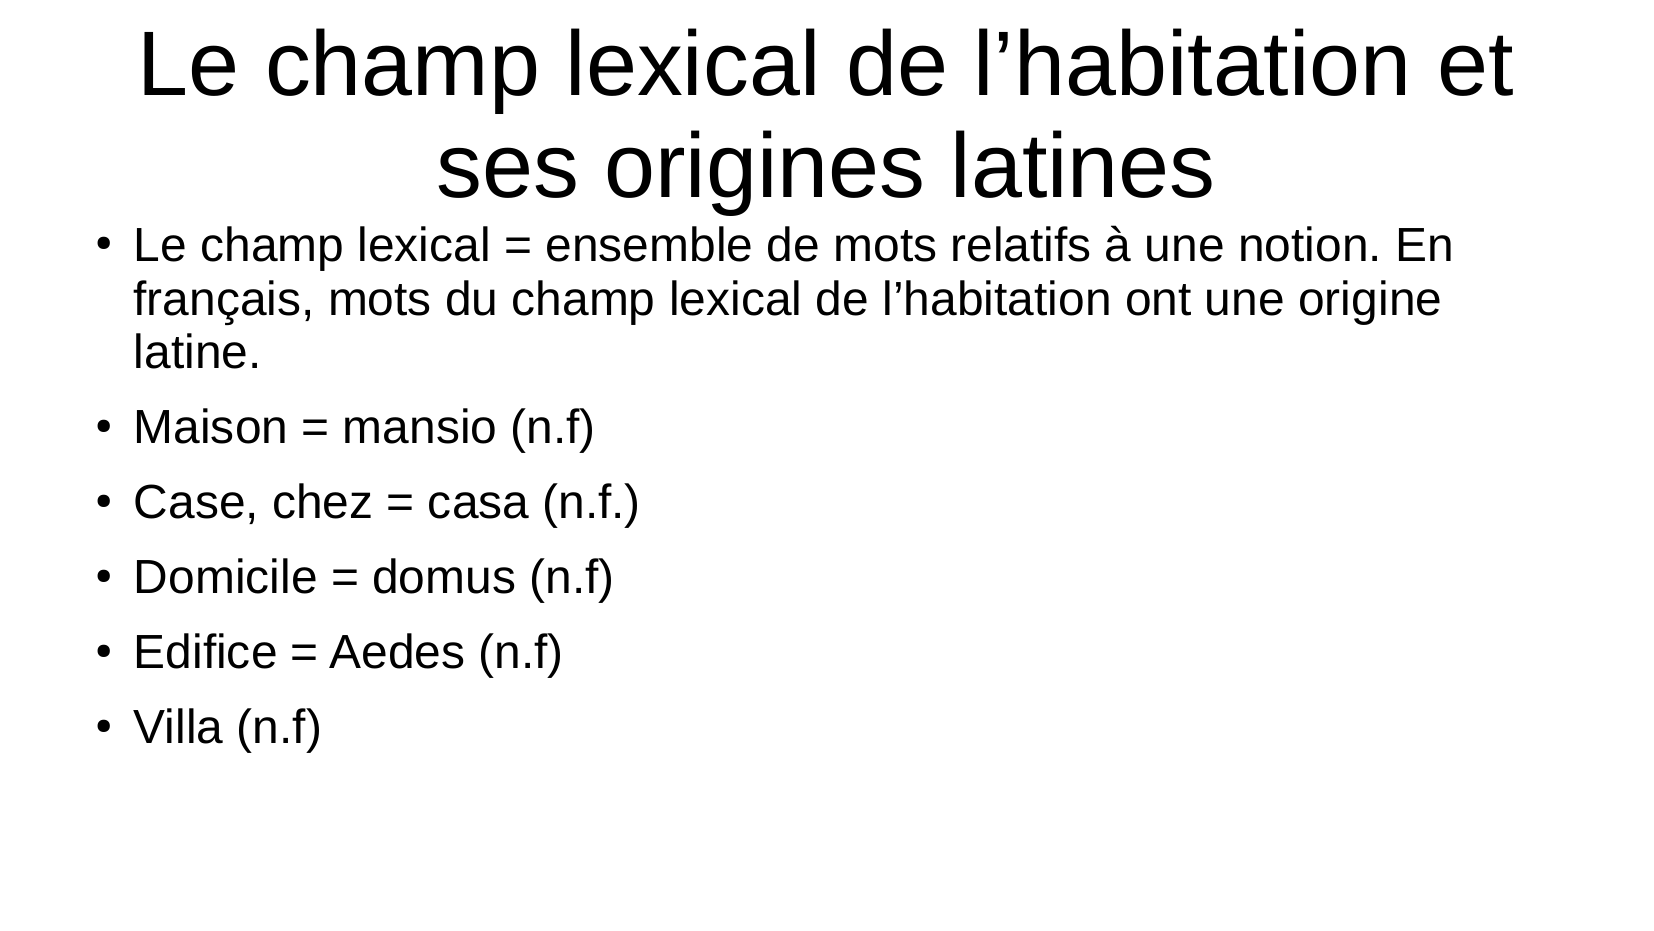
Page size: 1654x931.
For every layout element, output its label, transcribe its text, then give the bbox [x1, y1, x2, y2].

title Le champ lexical de l’habitation et ses origines latines [82, 12, 1571, 217]
list Le champ lexical = ensemble de mots relatifs à une notion. En français, mots du champ lexical de l’habitation ont une origine latine. Maison = mansio (n.f) Case, chez = casa (n.f.) Domicile = domus (n.f) Edifice = Aedes (n.f) Villa (n.f) [82, 217, 1571, 758]
